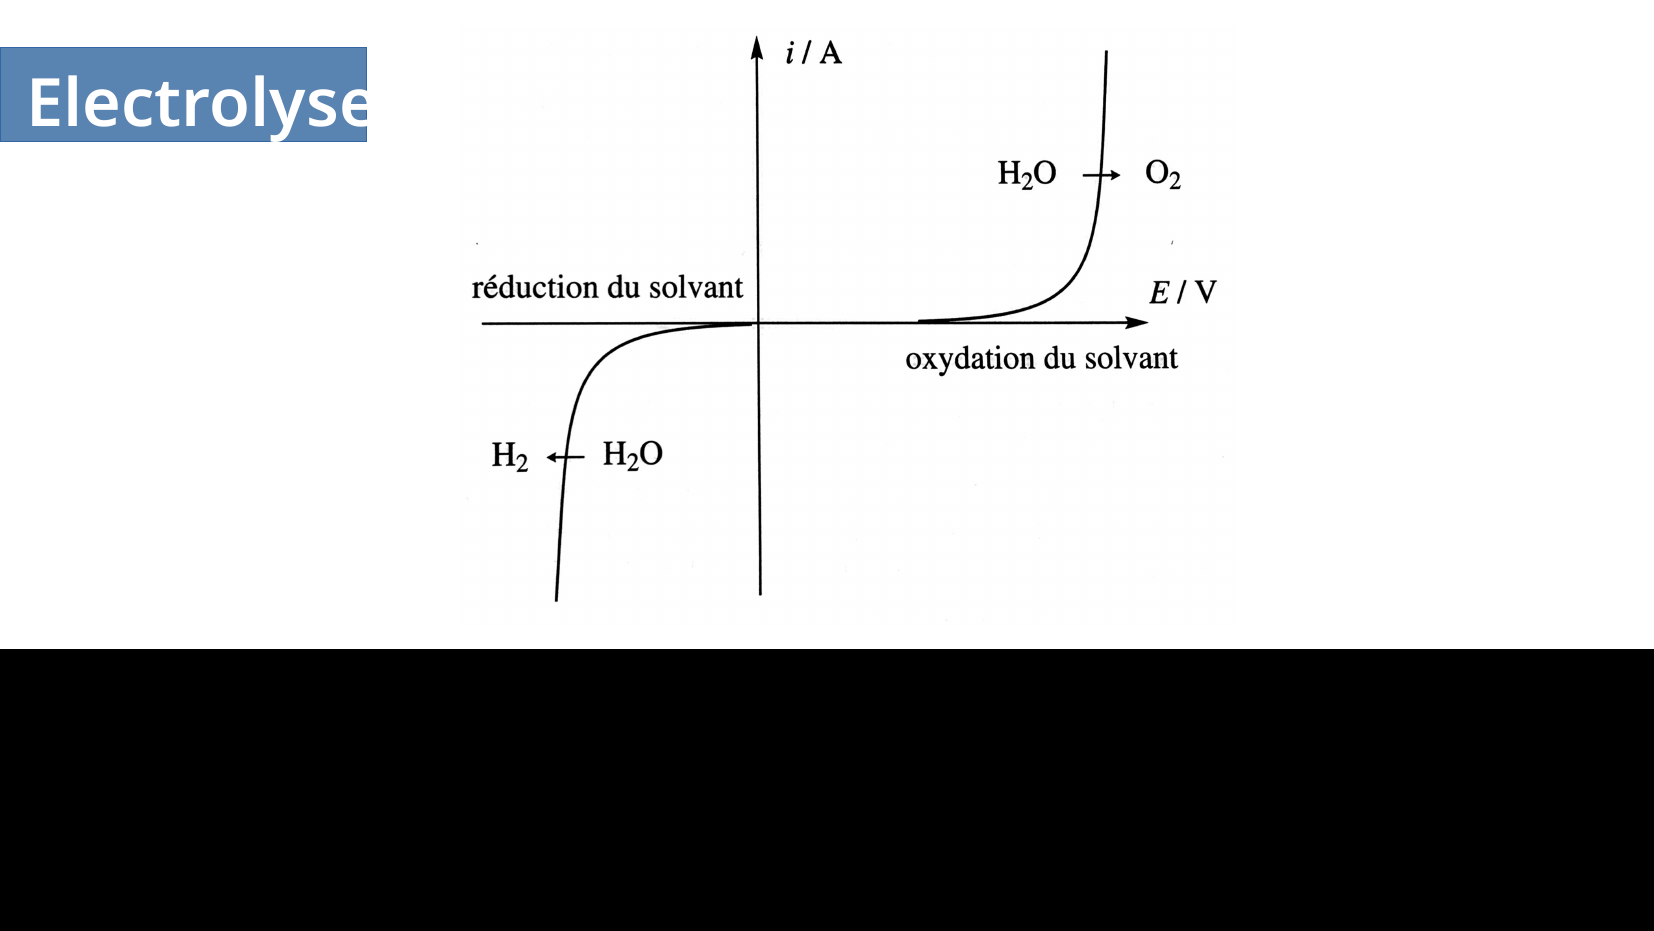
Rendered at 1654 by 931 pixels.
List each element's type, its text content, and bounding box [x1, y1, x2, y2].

text_box [0, 47, 11, 142]
text_box [0, 649, 1654, 931]
text_box Electrolyse [11, 47, 460, 142]
picture [460, 26, 1236, 626]
